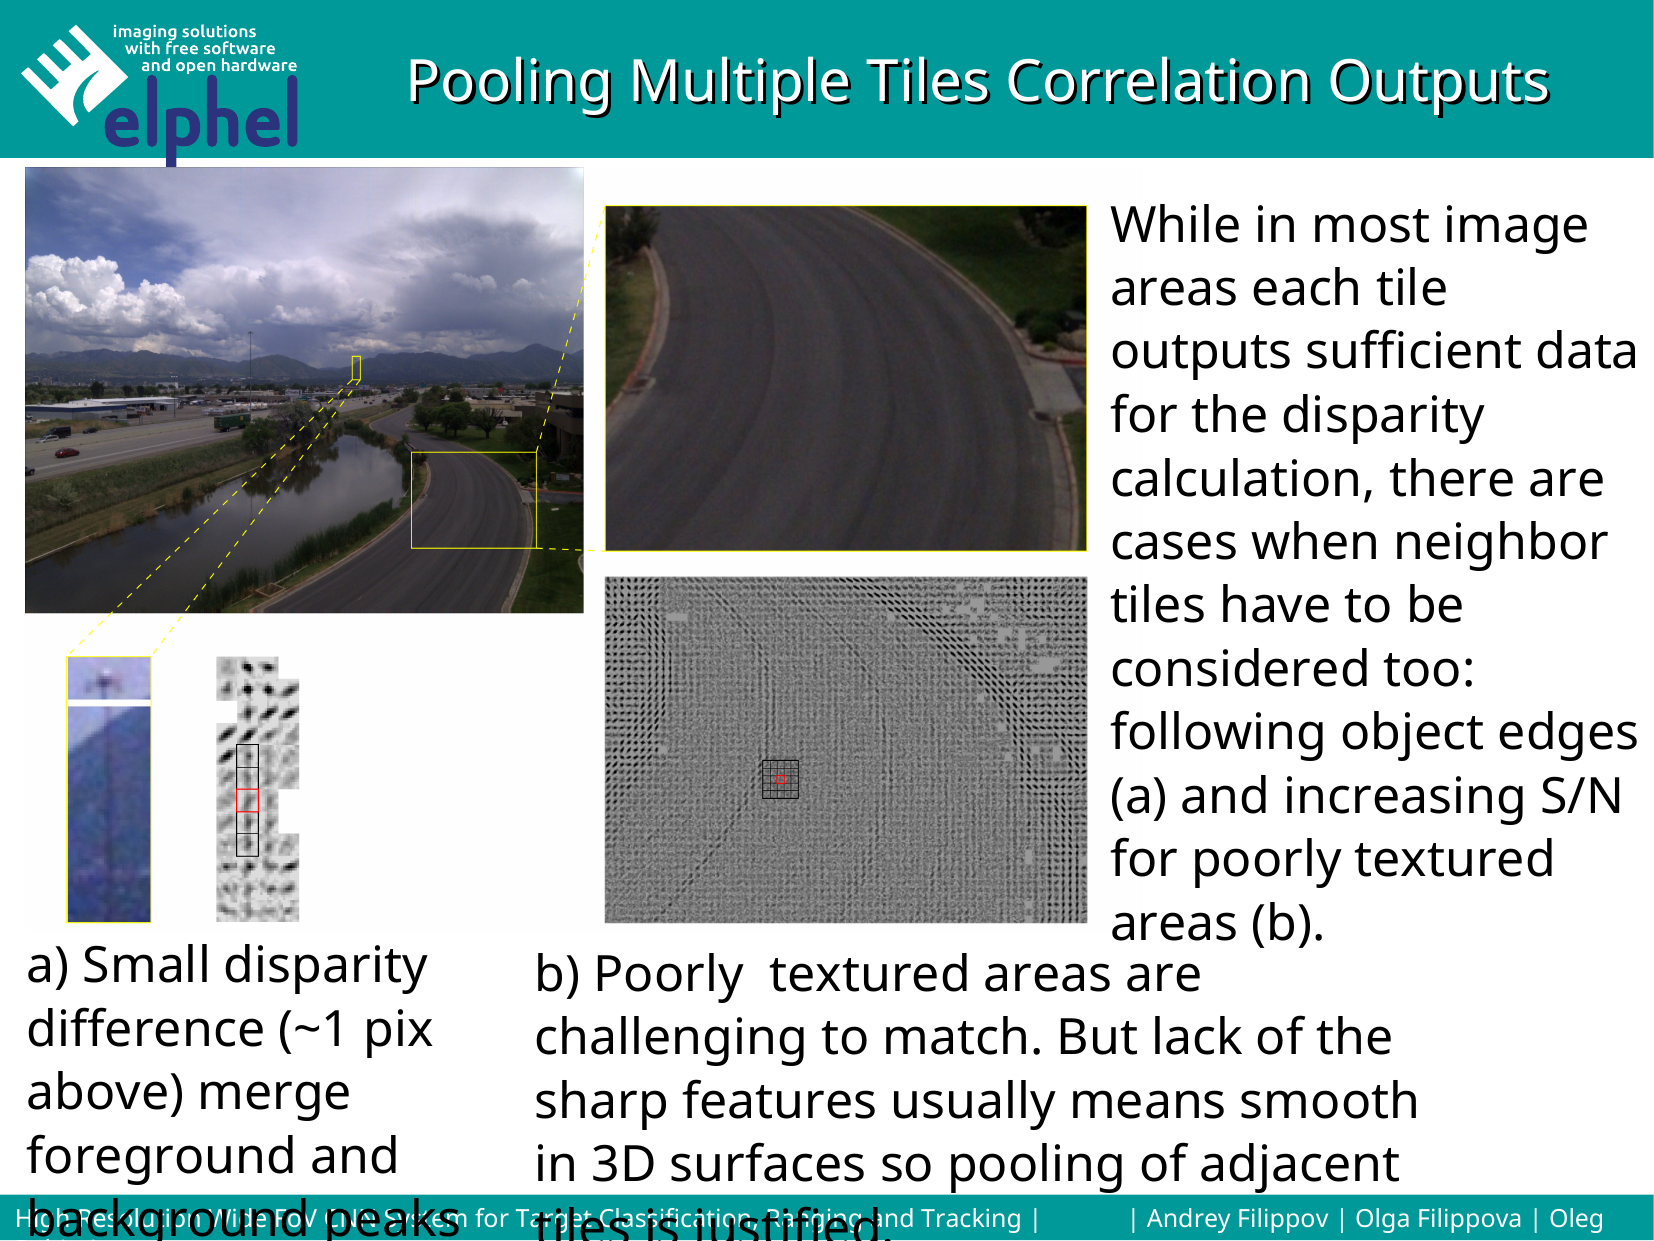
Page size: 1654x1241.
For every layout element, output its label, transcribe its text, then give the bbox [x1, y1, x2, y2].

text_box a) Small disparity difference (~1 pix above) merge foreground and background peaks [12, 924, 521, 1199]
text_box b) Poorly textured areas are challenging to match. But lack of the sharp features usually means smooth in 3D surfaces so pooling of adjacent tiles is justified. [520, 933, 1470, 1170]
picture [25, 167, 1142, 933]
text_box While in most image areas each tile outputs sufficient data for the disparity calculation, there are cases when neighbor tiles have to be considered too: following object edges (a) and increasing S/N for poorly textured areas (b). [1095, 183, 1654, 835]
picture [1134, 852, 1142, 873]
title Pooling Multiple Tiles Correlation Outputs [314, 0, 1643, 158]
picture [1117, 927, 1130, 933]
